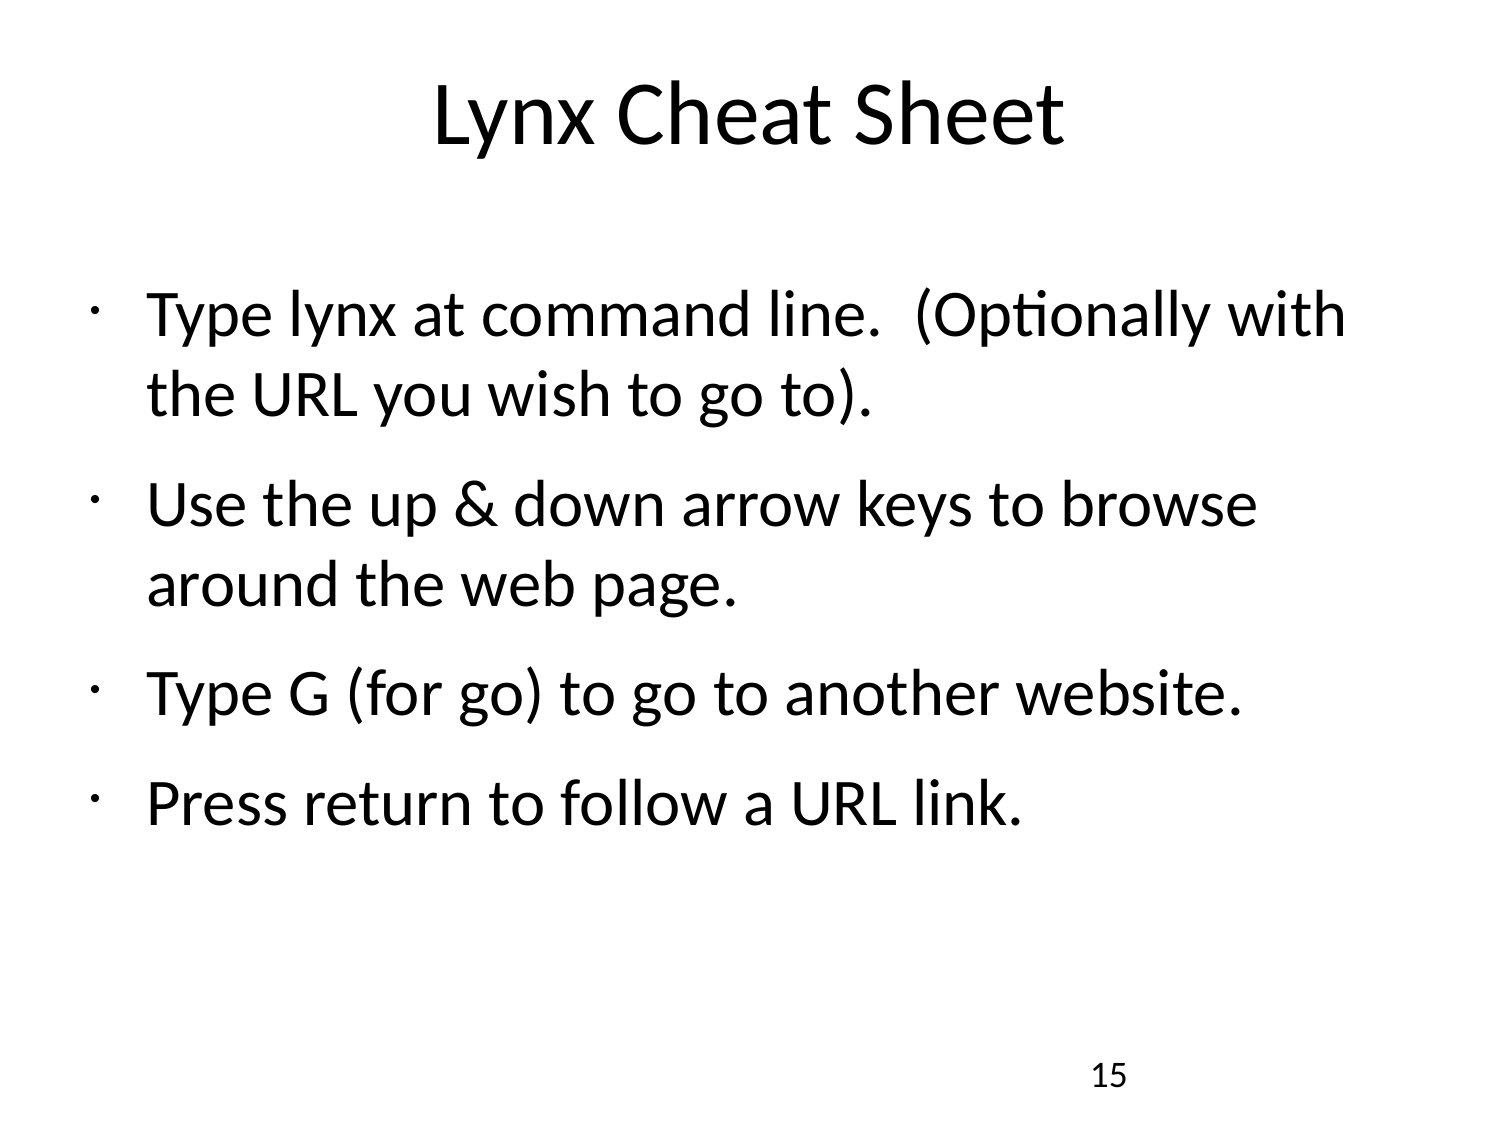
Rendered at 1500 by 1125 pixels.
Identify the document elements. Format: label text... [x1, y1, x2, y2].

title Lynx Cheat Sheet [75, 45, 1425, 233]
list Type lynx at command line. (Optionally with the URL you wish to go to). Use the up & down arrow keys to browse around the web page. Type G (for go) to go to another website. Press return to follow a URL link. [75, 262, 1425, 1005]
slide_number <number> [1074, 1042, 1425, 1103]
